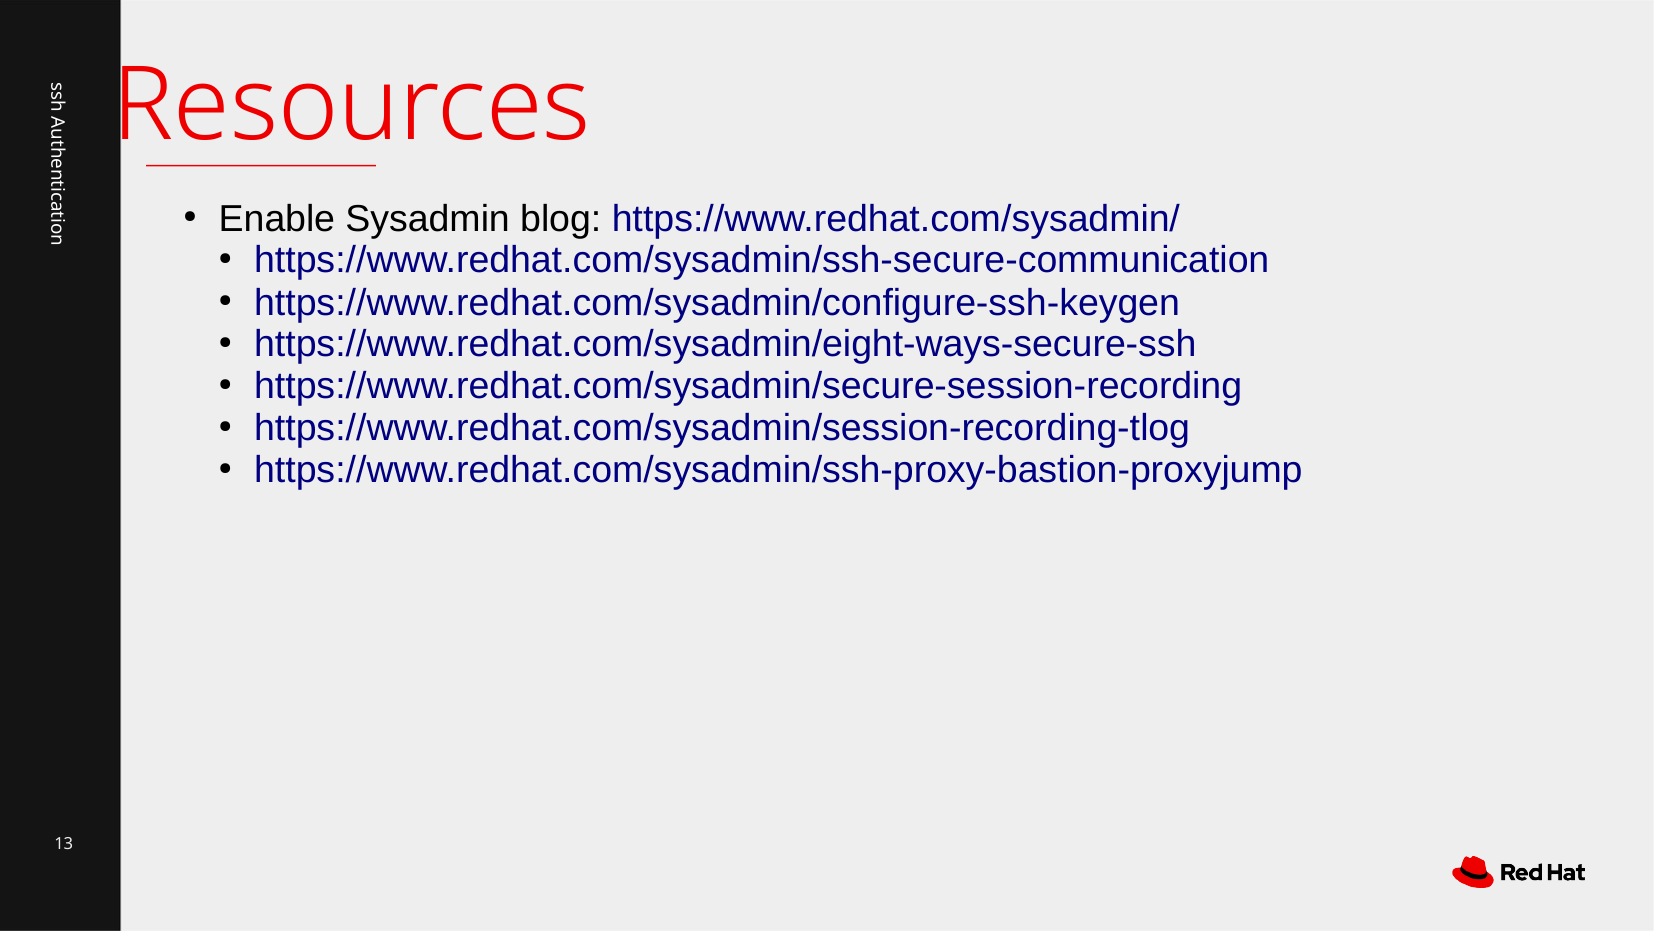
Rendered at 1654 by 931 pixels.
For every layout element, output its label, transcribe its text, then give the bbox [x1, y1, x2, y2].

text_box Enable Sysadmin blog: https://www.redhat.com/sysadmin/ https://www.redhat.com/sysadmin/ssh-secure-communication https://www.redhat.com/sysadmin/configure-ssh-keygen https://www.redhat.com/sysadmin/eight-ways-secure-ssh https://www.redhat.com/sysadmin/secure-session-recording https://www.redhat.com/sysadmin/session-recording-tlog https://www.redhat.com/sysadmin/ssh-proxy-bastion-proxyjump [168, 189, 1501, 762]
picture [0, 0, 1654, 931]
text_box ssh Authentication [0, 0, 119, 699]
title Resources [119, 37, 1576, 283]
